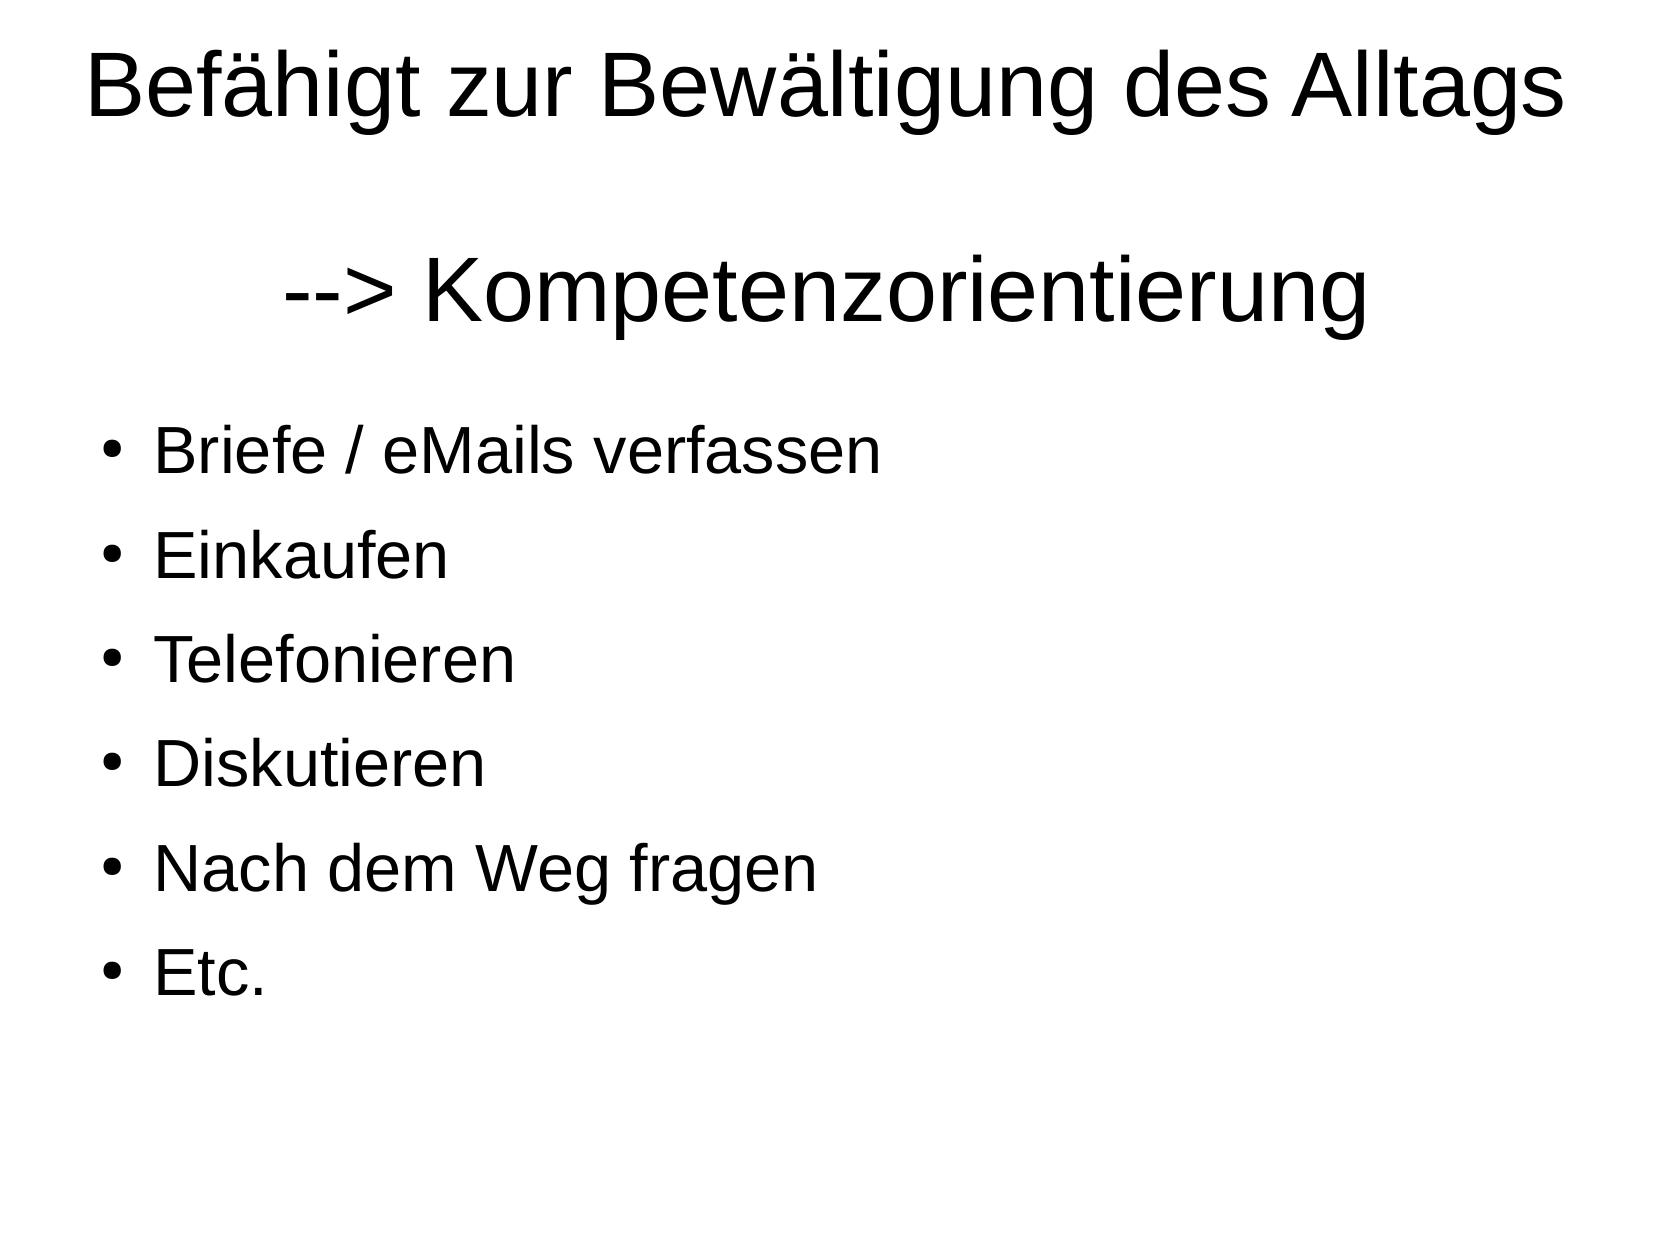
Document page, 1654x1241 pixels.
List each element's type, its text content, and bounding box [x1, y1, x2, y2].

title Befähigt zur Bewältigung des Alltags --> Kompetenzorientierung [82, 33, 1571, 342]
list Briefe / eMails verfassen Einkaufen Telefonieren Diskutieren Nach dem Weg fragen Etc. [82, 413, 1571, 1109]
